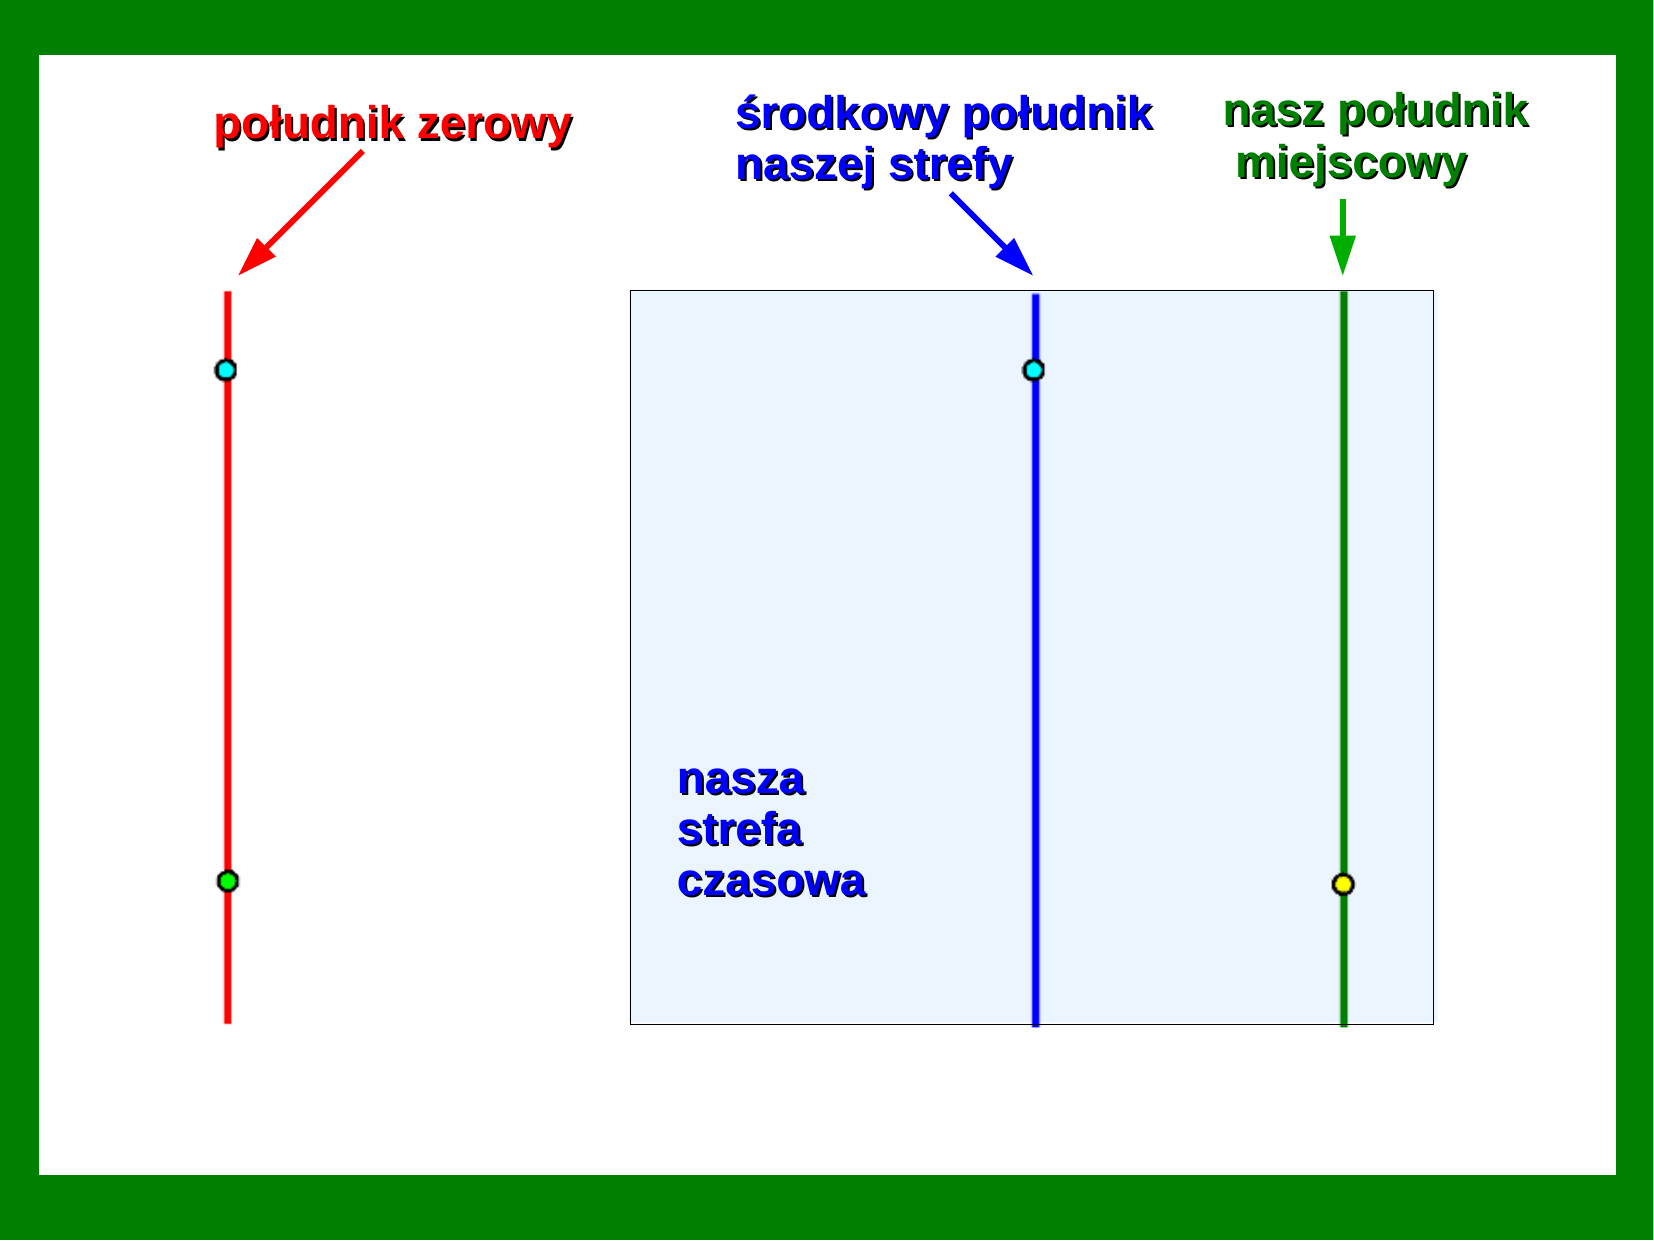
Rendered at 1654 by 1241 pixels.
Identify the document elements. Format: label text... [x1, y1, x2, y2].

text_box nasza strefa czasowa [662, 744, 881, 913]
text_box środkowy południk naszej strefy [720, 79, 1168, 197]
text_box południk zerowy [198, 90, 588, 157]
text_box nasz południk miejscowy [1207, 76, 1544, 195]
picture [39, 55, 1616, 1175]
